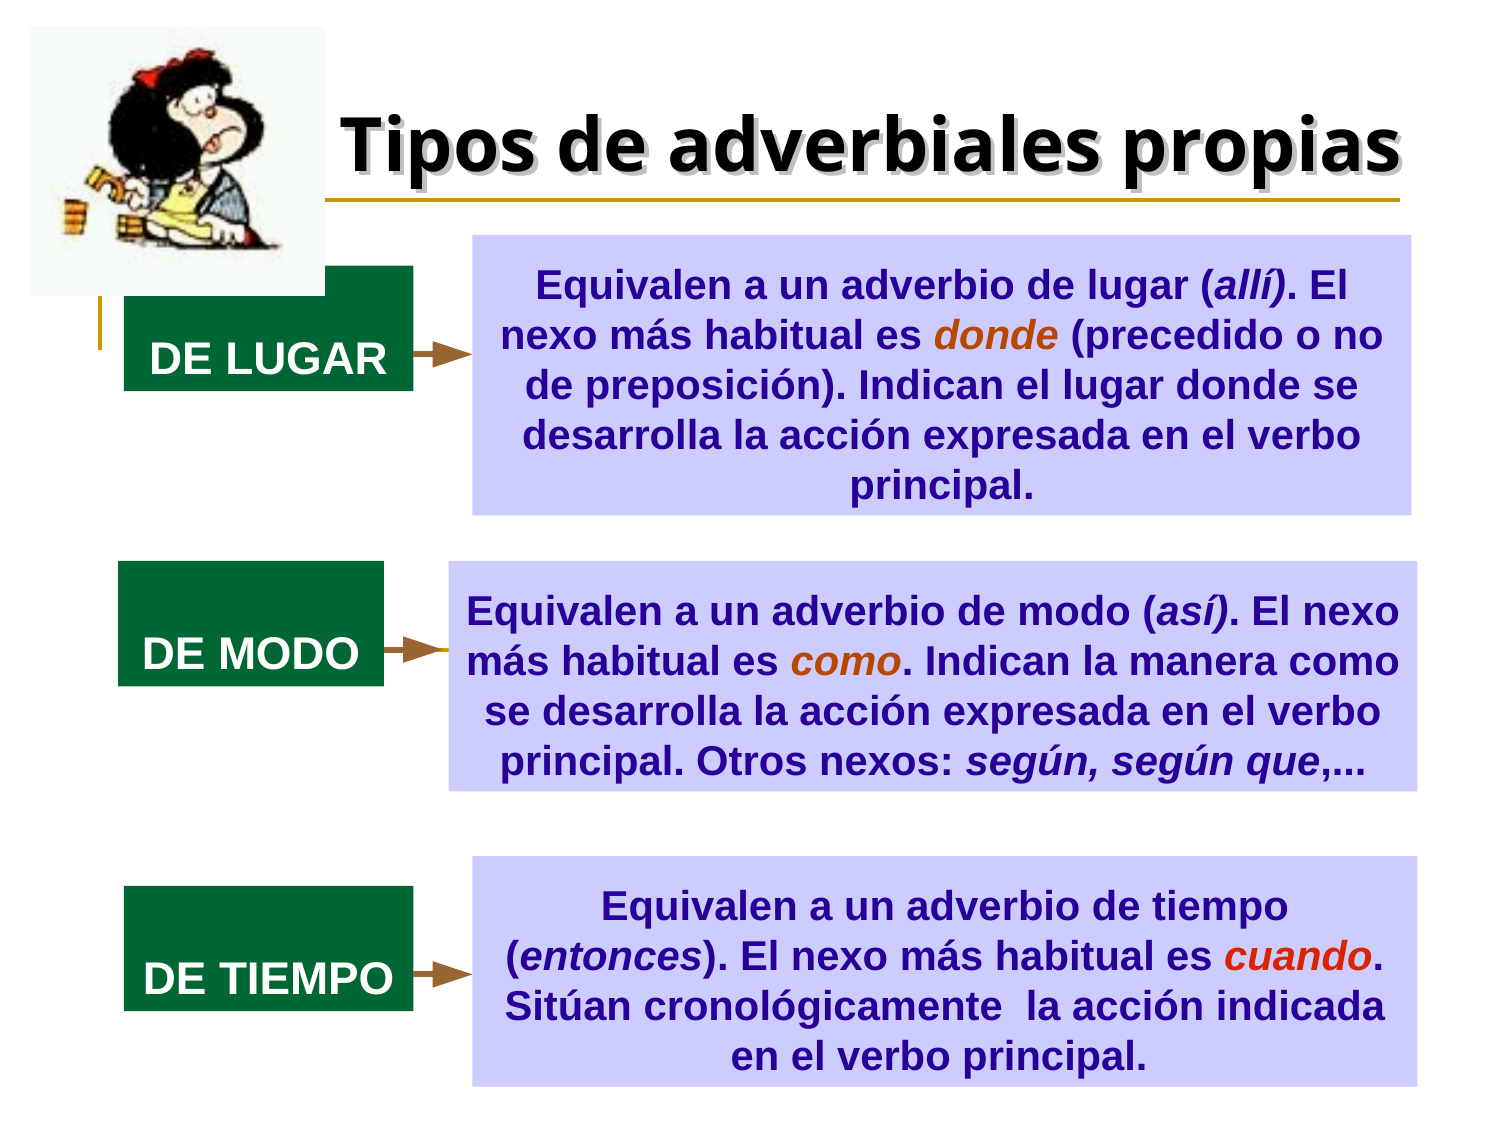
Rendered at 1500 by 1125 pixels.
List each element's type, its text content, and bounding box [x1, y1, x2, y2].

picture [29, 26, 325, 296]
text_box DE MODO [118, 560, 384, 687]
text_box DE LUGAR [123, 265, 414, 392]
text_box Equivalen a un adverbio de lugar (allí). El nexo más habitual es donde (precedido o no de preposición). Indican el lugar donde se desarrolla la acción expresada en el verbo principal. [472, 234, 1412, 516]
text_box Tipos de adverbiales propias [325, 88, 1447, 194]
text_box Equivalen a un adverbio de modo (así). El nexo más habitual es como. Indican la manera como se desarrolla la acción expresada en el verbo principal. Otros nexos: según, según que,... [448, 560, 1418, 792]
text_box Equivalen a un adverbio de tiempo (entonces). El nexo más habitual es cuando. Sitúan cronológicamente la acción indicada en el verbo principal. [472, 856, 1418, 1087]
text_box DE TIEMPO [123, 885, 414, 1012]
